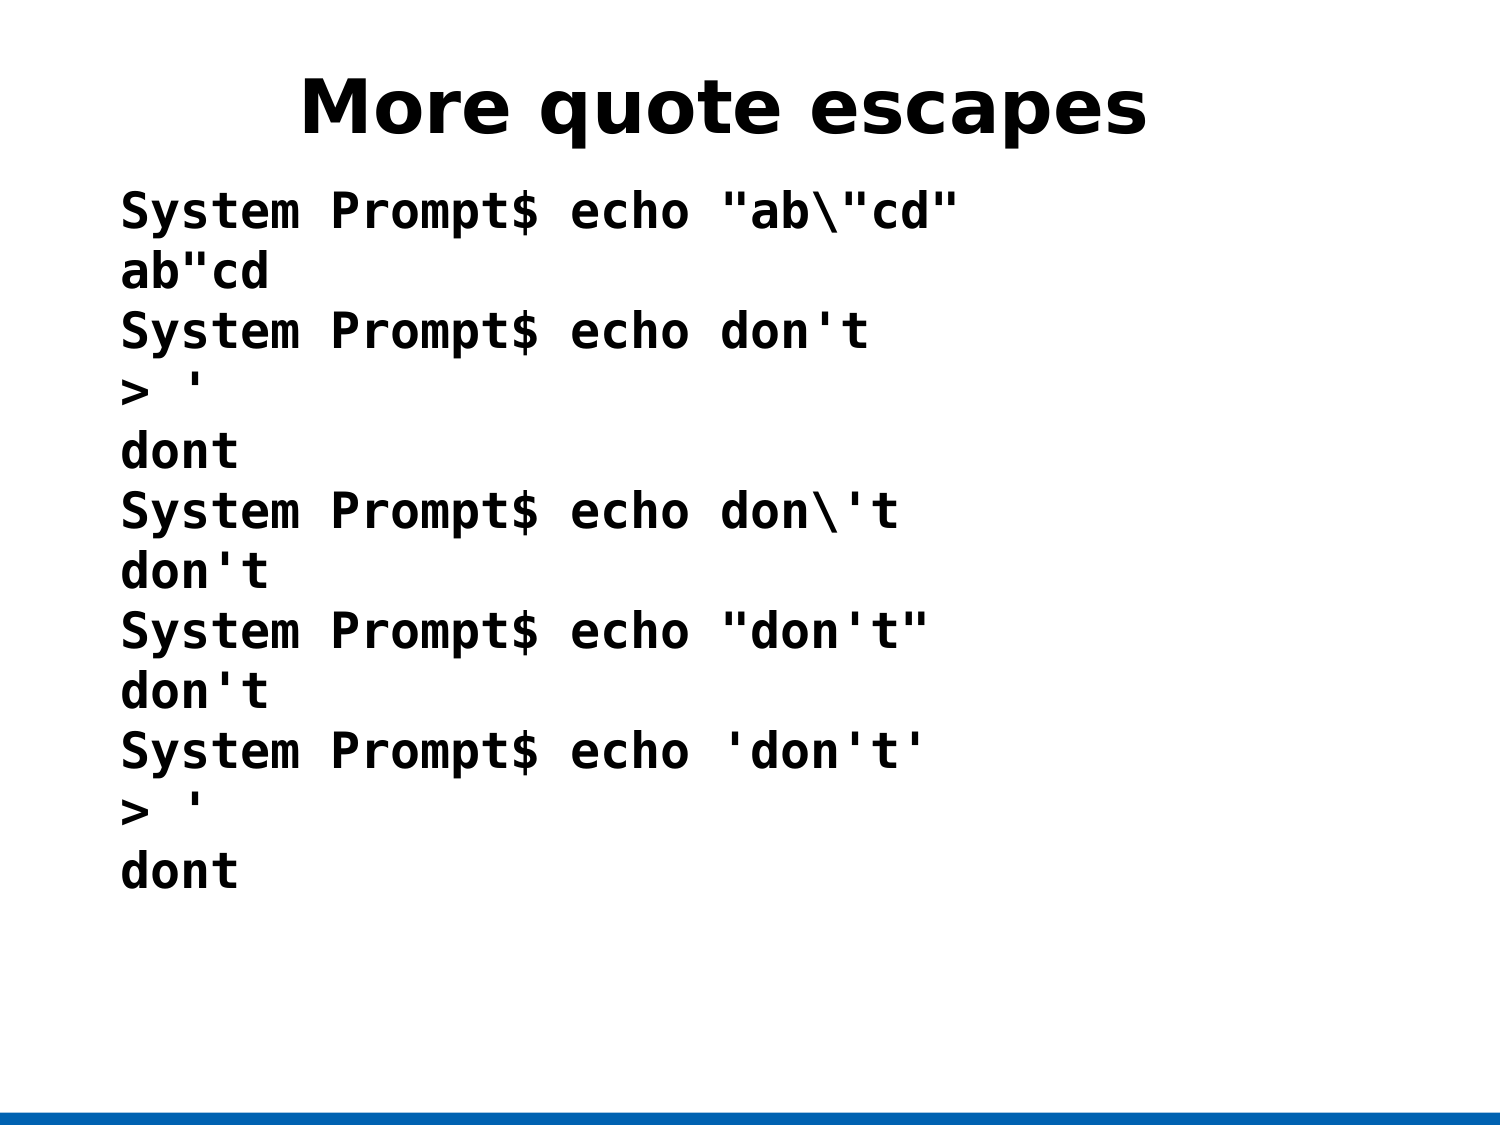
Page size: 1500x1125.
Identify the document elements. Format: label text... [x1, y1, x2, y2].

text_box More quote escapes System Prompt$ echo "ab\"cd" ab"cd System Prompt$ echo don't > ' dont System Prompt$ echo don\'t don't System Prompt$ echo "don't" don't System Prompt$ echo 'don't' > ' dont [105, 50, 1343, 1034]
